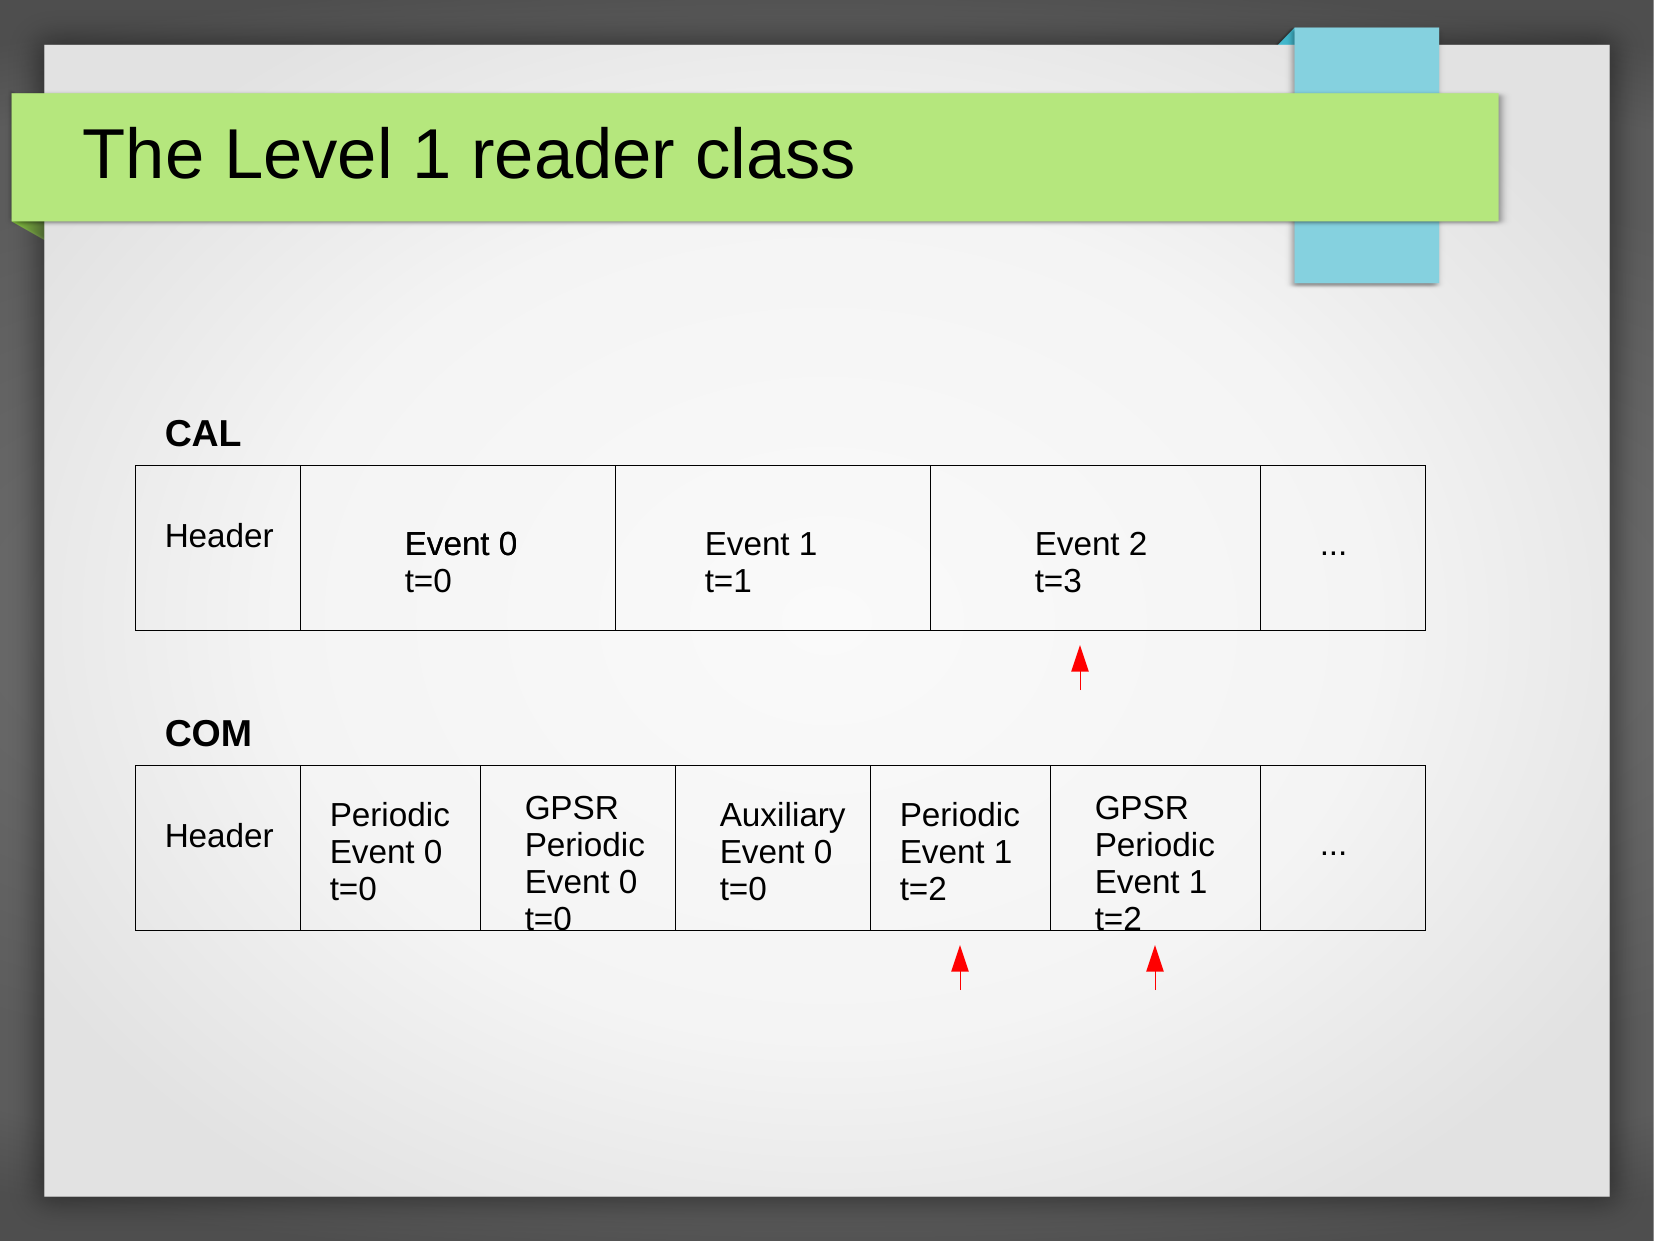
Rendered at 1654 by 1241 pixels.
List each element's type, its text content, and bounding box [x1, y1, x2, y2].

text_box ... [1305, 518, 1456, 571]
text_box Auxiliary Event 0 t=0 [705, 789, 871, 916]
picture [0, 0, 1654, 1241]
text_box GPSR Periodic Event 1 t=2 [1080, 782, 1231, 983]
text_box Event 2 t=3 [1020, 518, 1171, 608]
text_box Event 0 t=0 [390, 518, 541, 608]
text_box COM [150, 705, 271, 762]
text_box Periodic Event 0 t=0 [315, 789, 466, 953]
text_box Header [150, 810, 301, 862]
text_box ... [1305, 818, 1456, 871]
text_box Header [150, 510, 301, 562]
text_box GPSR Periodic Event 0 t=0 [510, 782, 661, 983]
text_box Event 1 t=1 [690, 518, 841, 608]
text_box Periodic Event 1 t=2 [885, 789, 1036, 953]
title The Level 1 reader class [82, 94, 1264, 213]
text_box CAL [150, 405, 271, 462]
